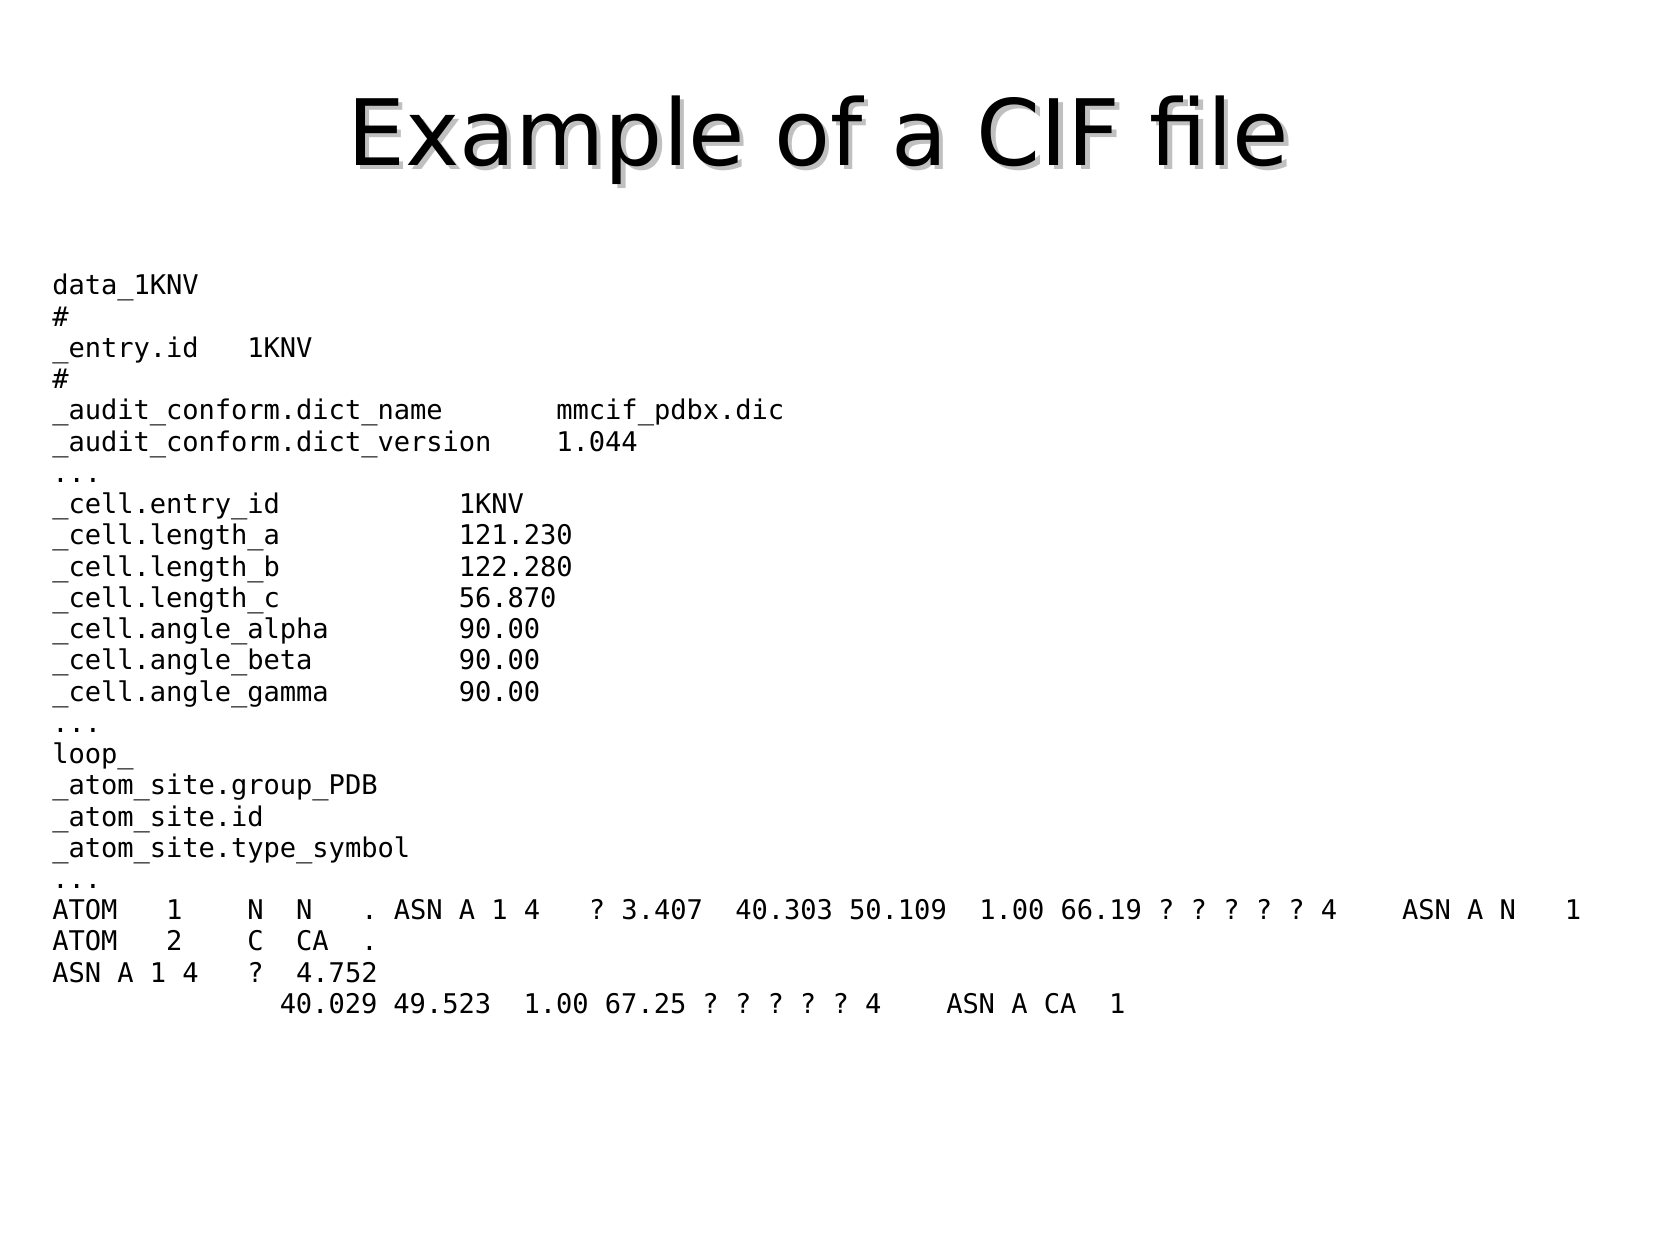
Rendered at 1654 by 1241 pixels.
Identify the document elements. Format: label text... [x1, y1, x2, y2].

title Example of a CIF file [75, 37, 1564, 230]
text_box data_1KNV # _entry.id 1KNV # _audit_conform.dict_name mmcif_pdbx.dic _audit_conform.dict_version 1.044 ... _cell.entry_id 1KNV _cell.length_a 121.230 _cell.length_b 122.280 _cell.length_c 56.870 _cell.angle_alpha 90.00 _cell.angle_beta 90.00 _cell.angle_gamma 90.00 ... loop_ _atom_site.group_PDB _atom_site.id _atom_site.type_symbol ... ATOM 1 N N . ASN A 1 4 ? 3.407 40.303 50.109 1.00 66.19 ? ? ? ? ? 4 ASN A N 1 ATOM 2 C CA . ASN A 1 4 ? 4.752 40.029 49.523 1.00 67.25 ? ? ? ? ? 4 ASN A CA 1 [37, 262, 1613, 1059]
